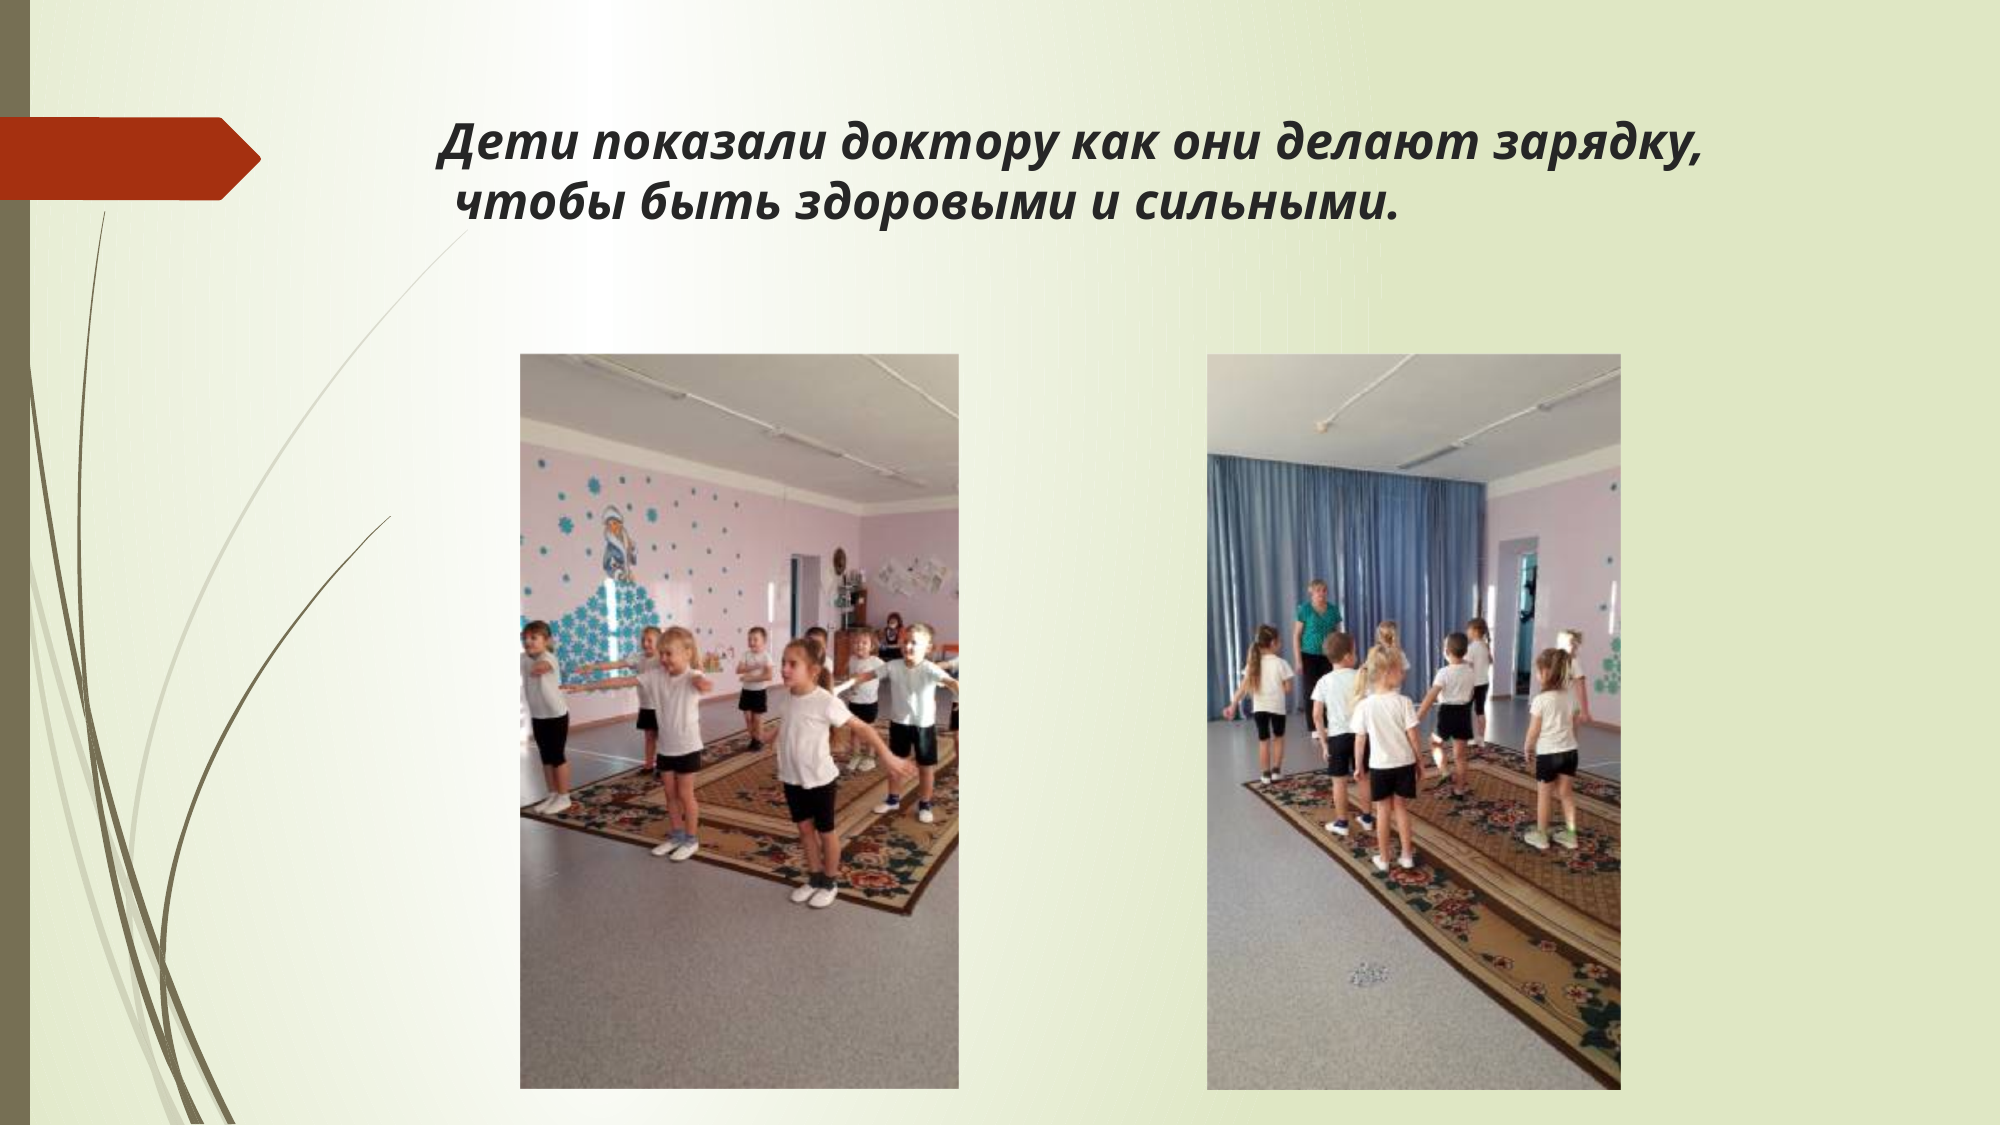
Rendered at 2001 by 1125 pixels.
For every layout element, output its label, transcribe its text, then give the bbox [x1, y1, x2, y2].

picture [519, 353, 959, 1090]
title Дети показали доктору как они делают зарядку, чтобы быть здоровыми и сильными. [425, 102, 1888, 313]
picture [1206, 353, 1621, 1090]
